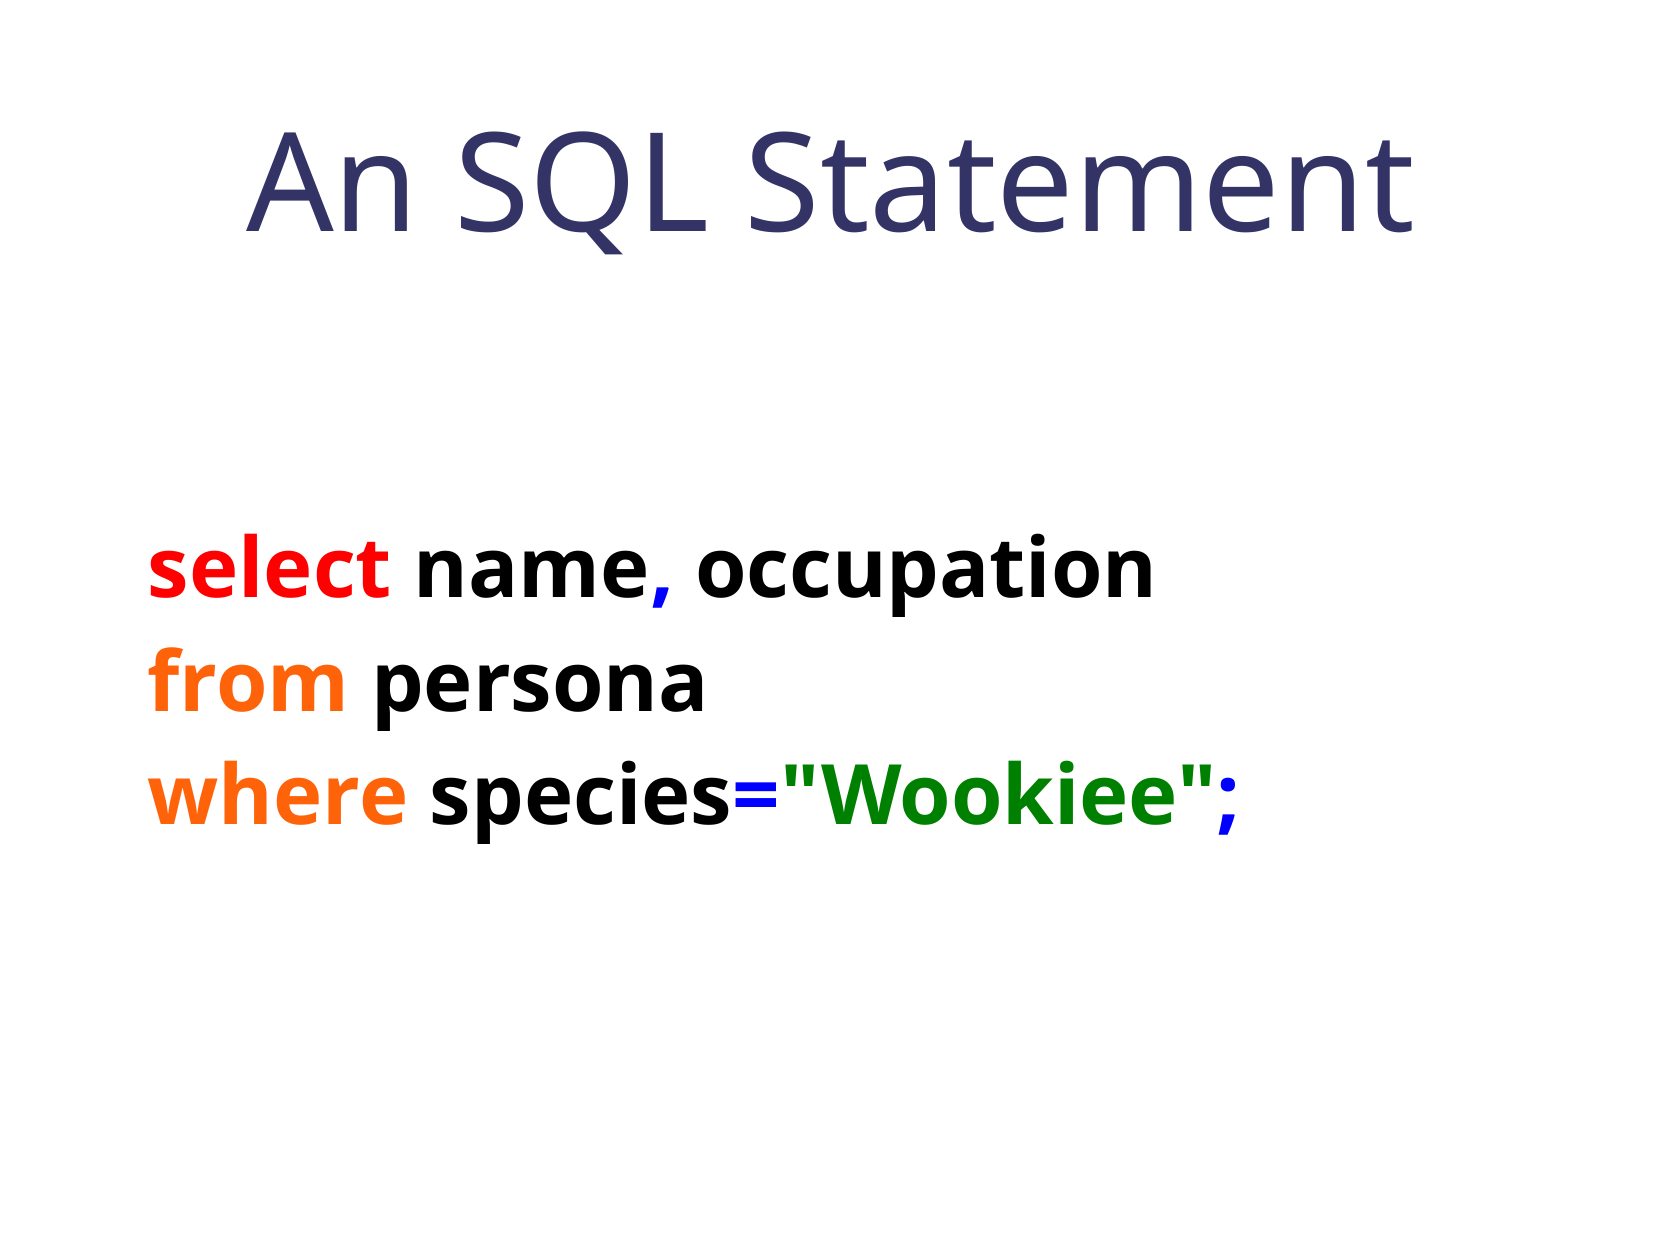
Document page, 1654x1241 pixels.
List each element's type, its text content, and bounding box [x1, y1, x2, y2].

subtitle select name, occupation from persona where species="Wookiee"; [147, 354, 1561, 1004]
title An SQL Statement [86, 75, 1576, 283]
